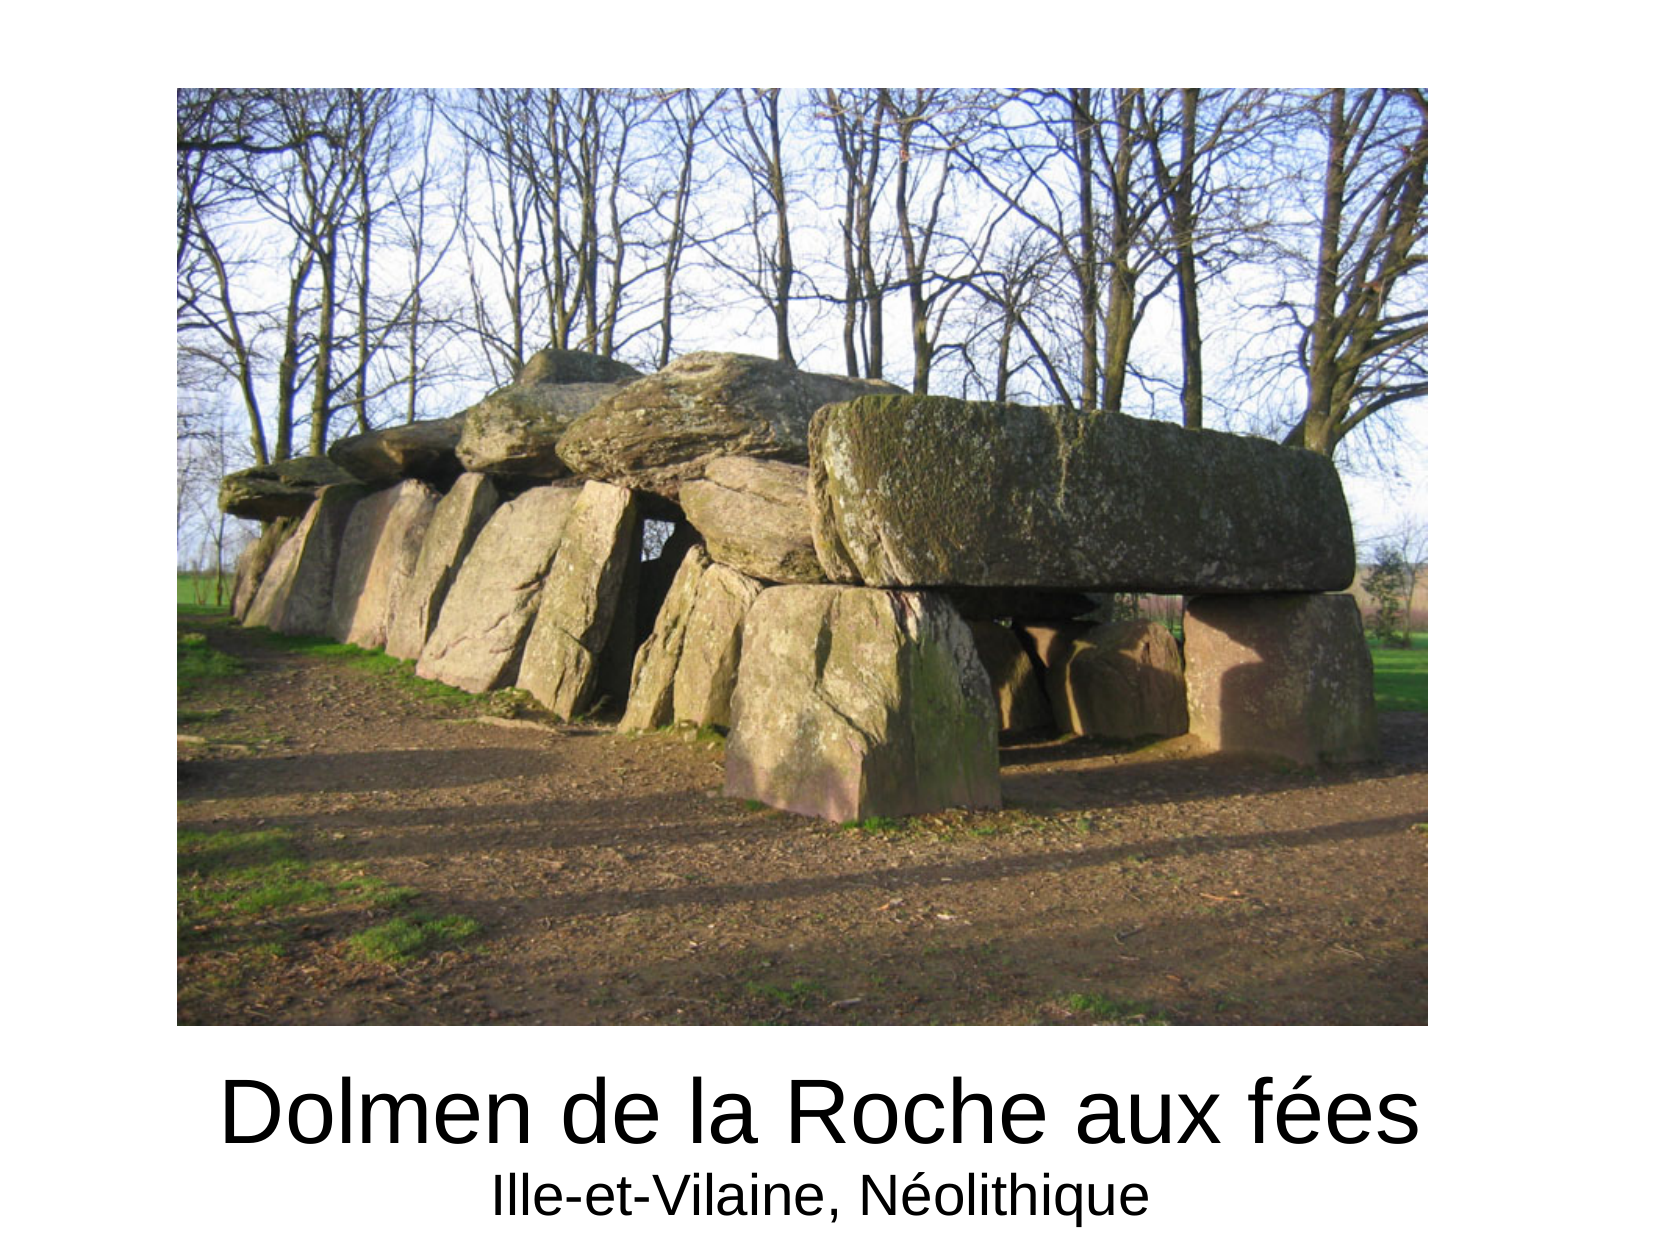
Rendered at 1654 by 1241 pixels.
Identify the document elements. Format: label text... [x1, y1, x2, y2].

picture [177, 88, 1428, 1027]
title Dolmen de la Roche aux fées Ille-et-Vilaine, Néolithique [76, 1060, 1565, 1229]
